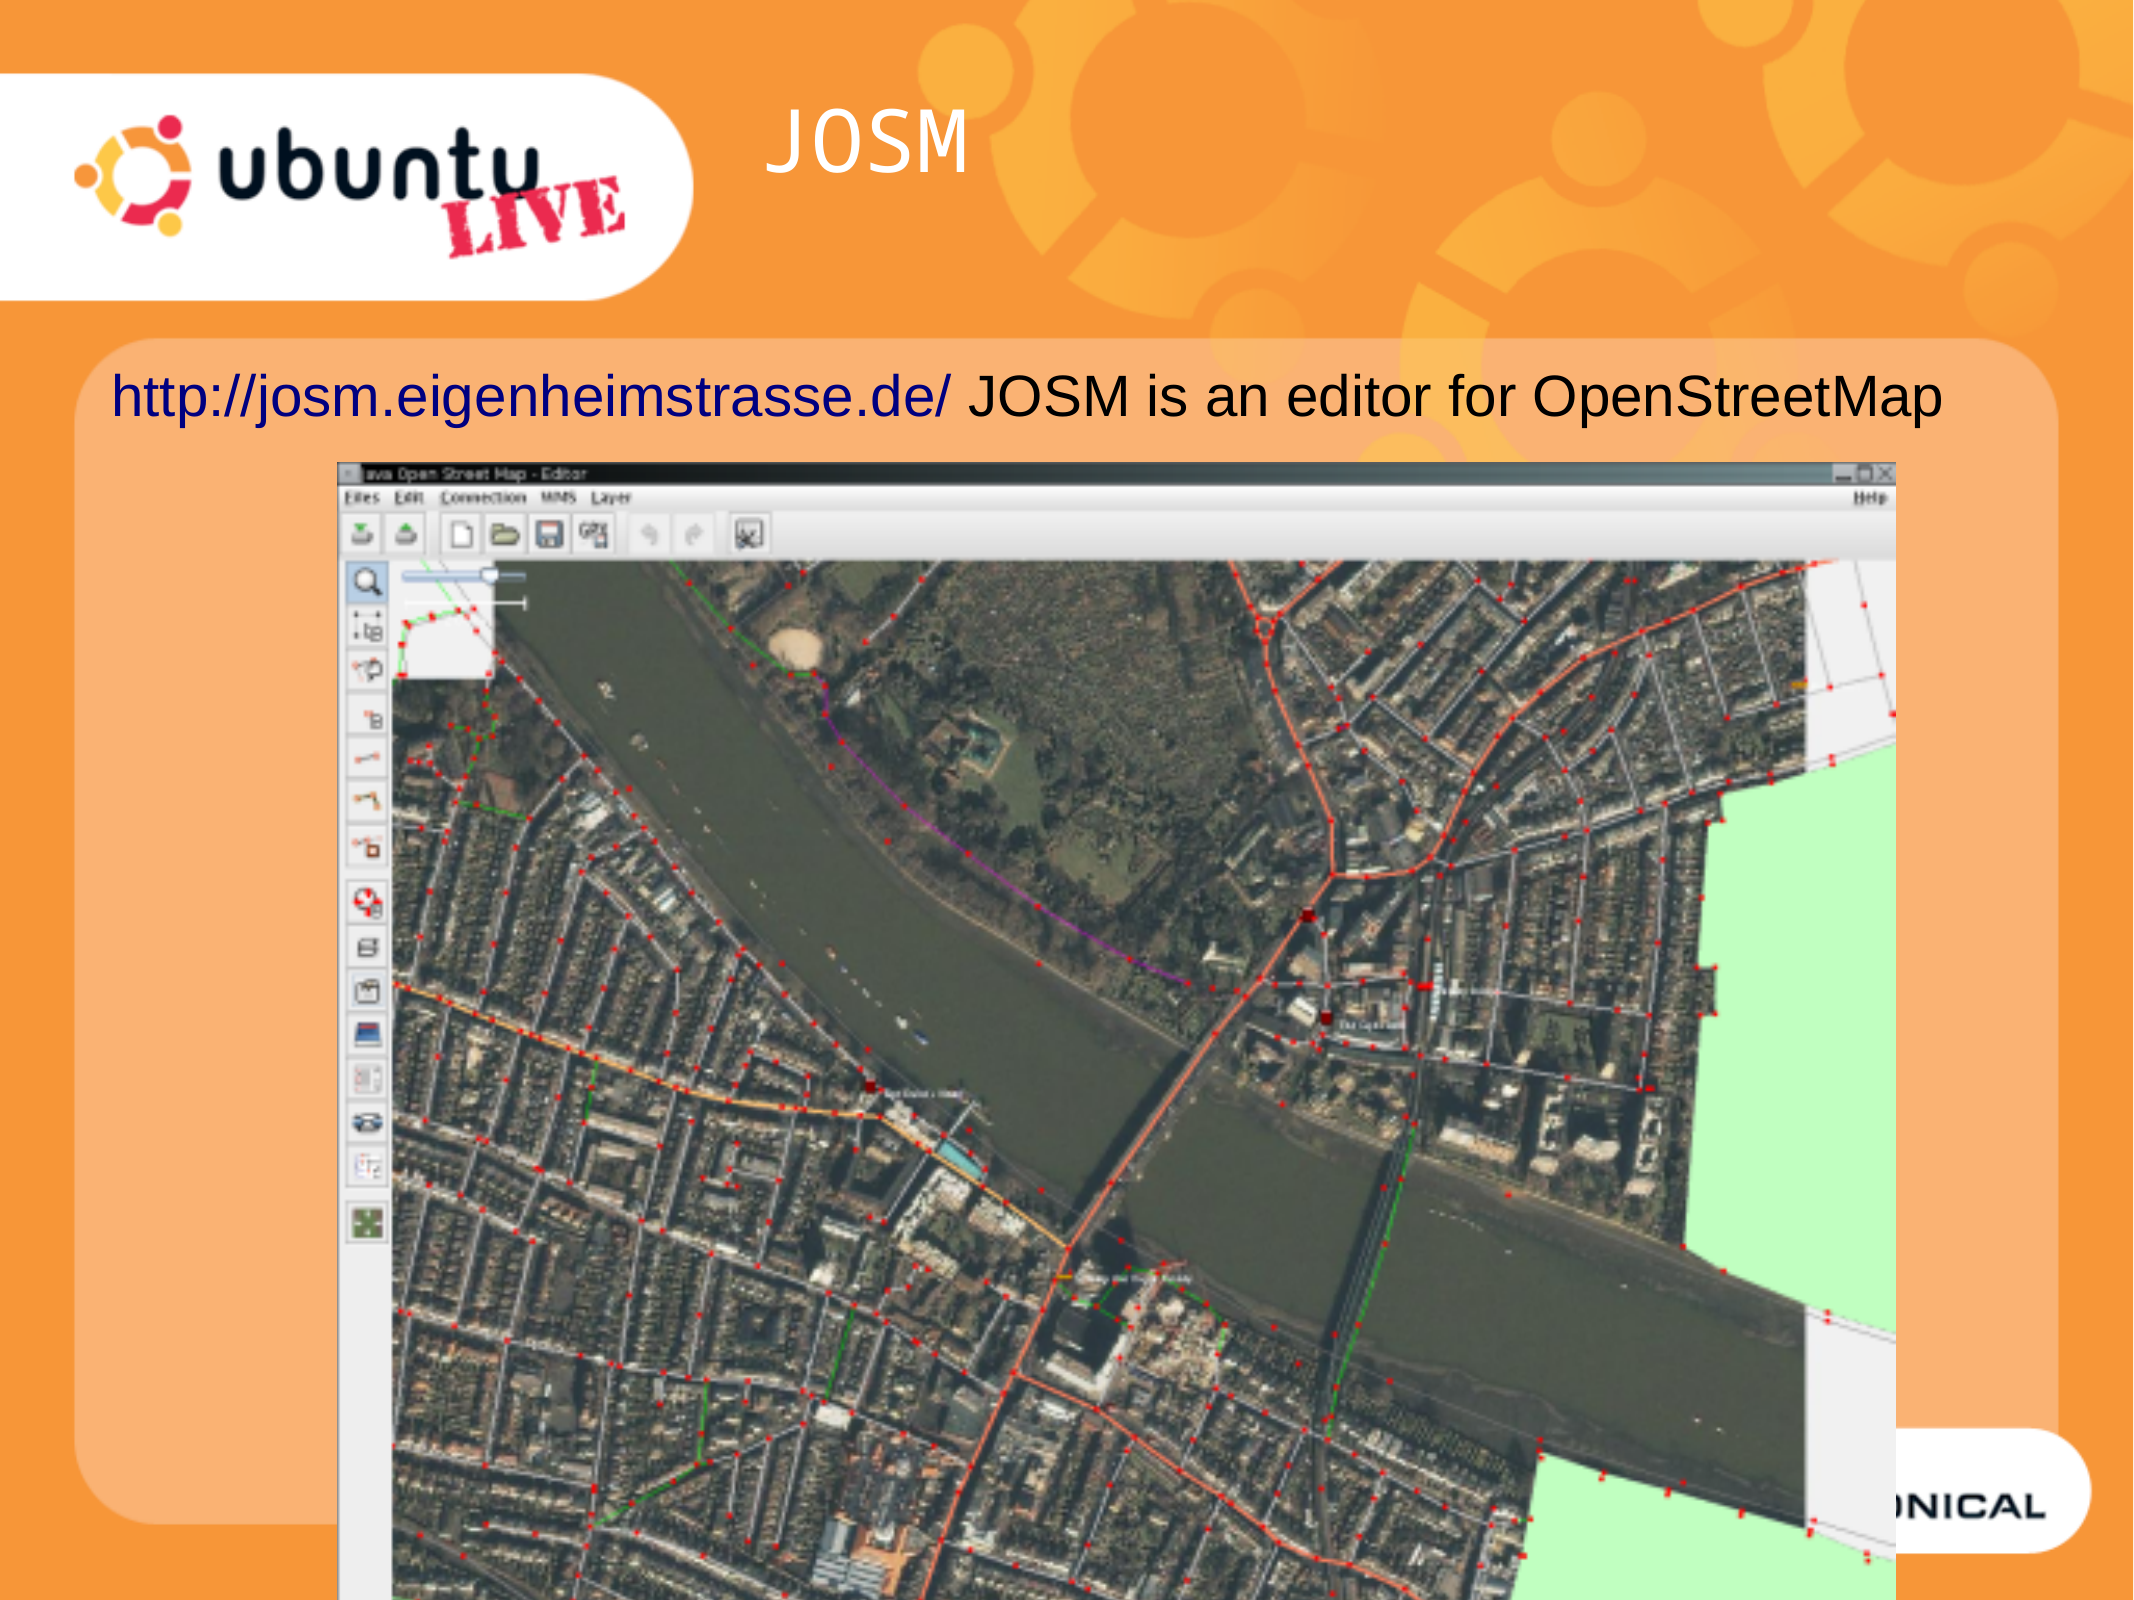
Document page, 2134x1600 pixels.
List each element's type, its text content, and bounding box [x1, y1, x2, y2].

picture [0, 0, 2134, 1600]
list http://josm.eigenheimstrasse.de/ JOSM is an editor for OpenStreetMap [66, 375, 2101, 1388]
title JOSM [754, 75, 2134, 322]
